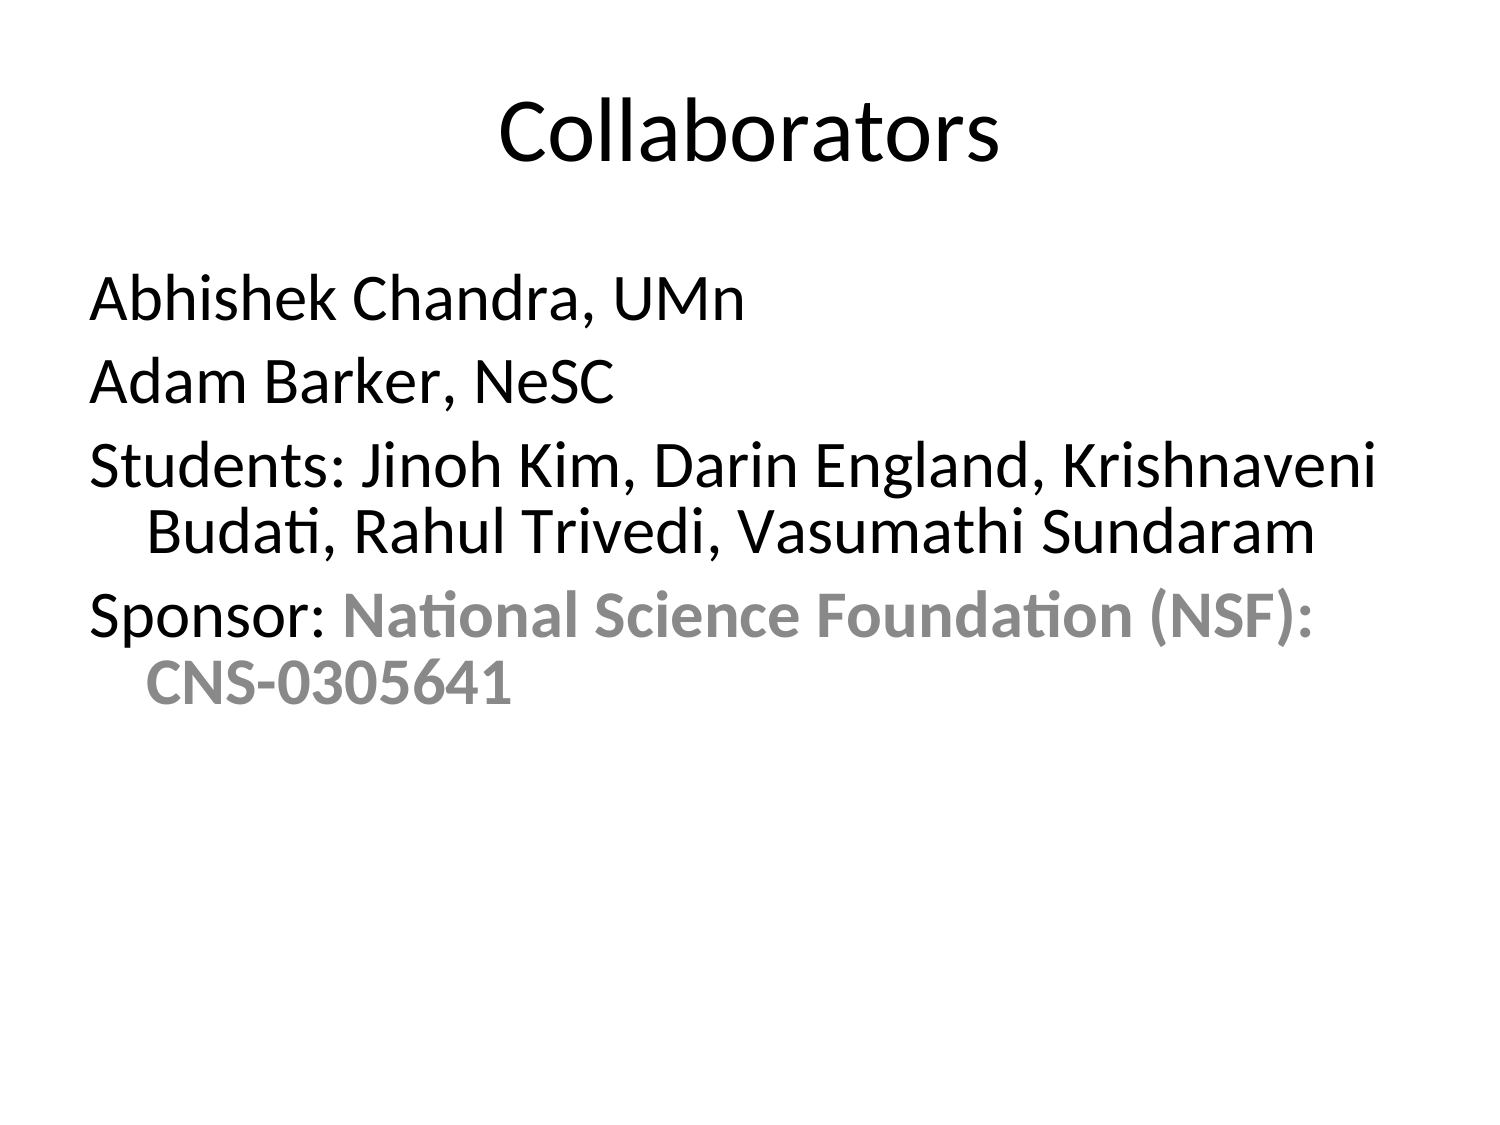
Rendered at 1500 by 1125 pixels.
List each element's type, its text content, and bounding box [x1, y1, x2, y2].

list Abhishek Chandra, UMn Adam Barker, NeSC Students: Jinoh Kim, Darin England, Krishnaveni Budati, Rahul Trivedi, Vasumathi Sundaram Sponsor: National Science Foundation (NSF): CNS-0305641 [75, 262, 1426, 1006]
title Collaborators [75, 45, 1426, 233]
